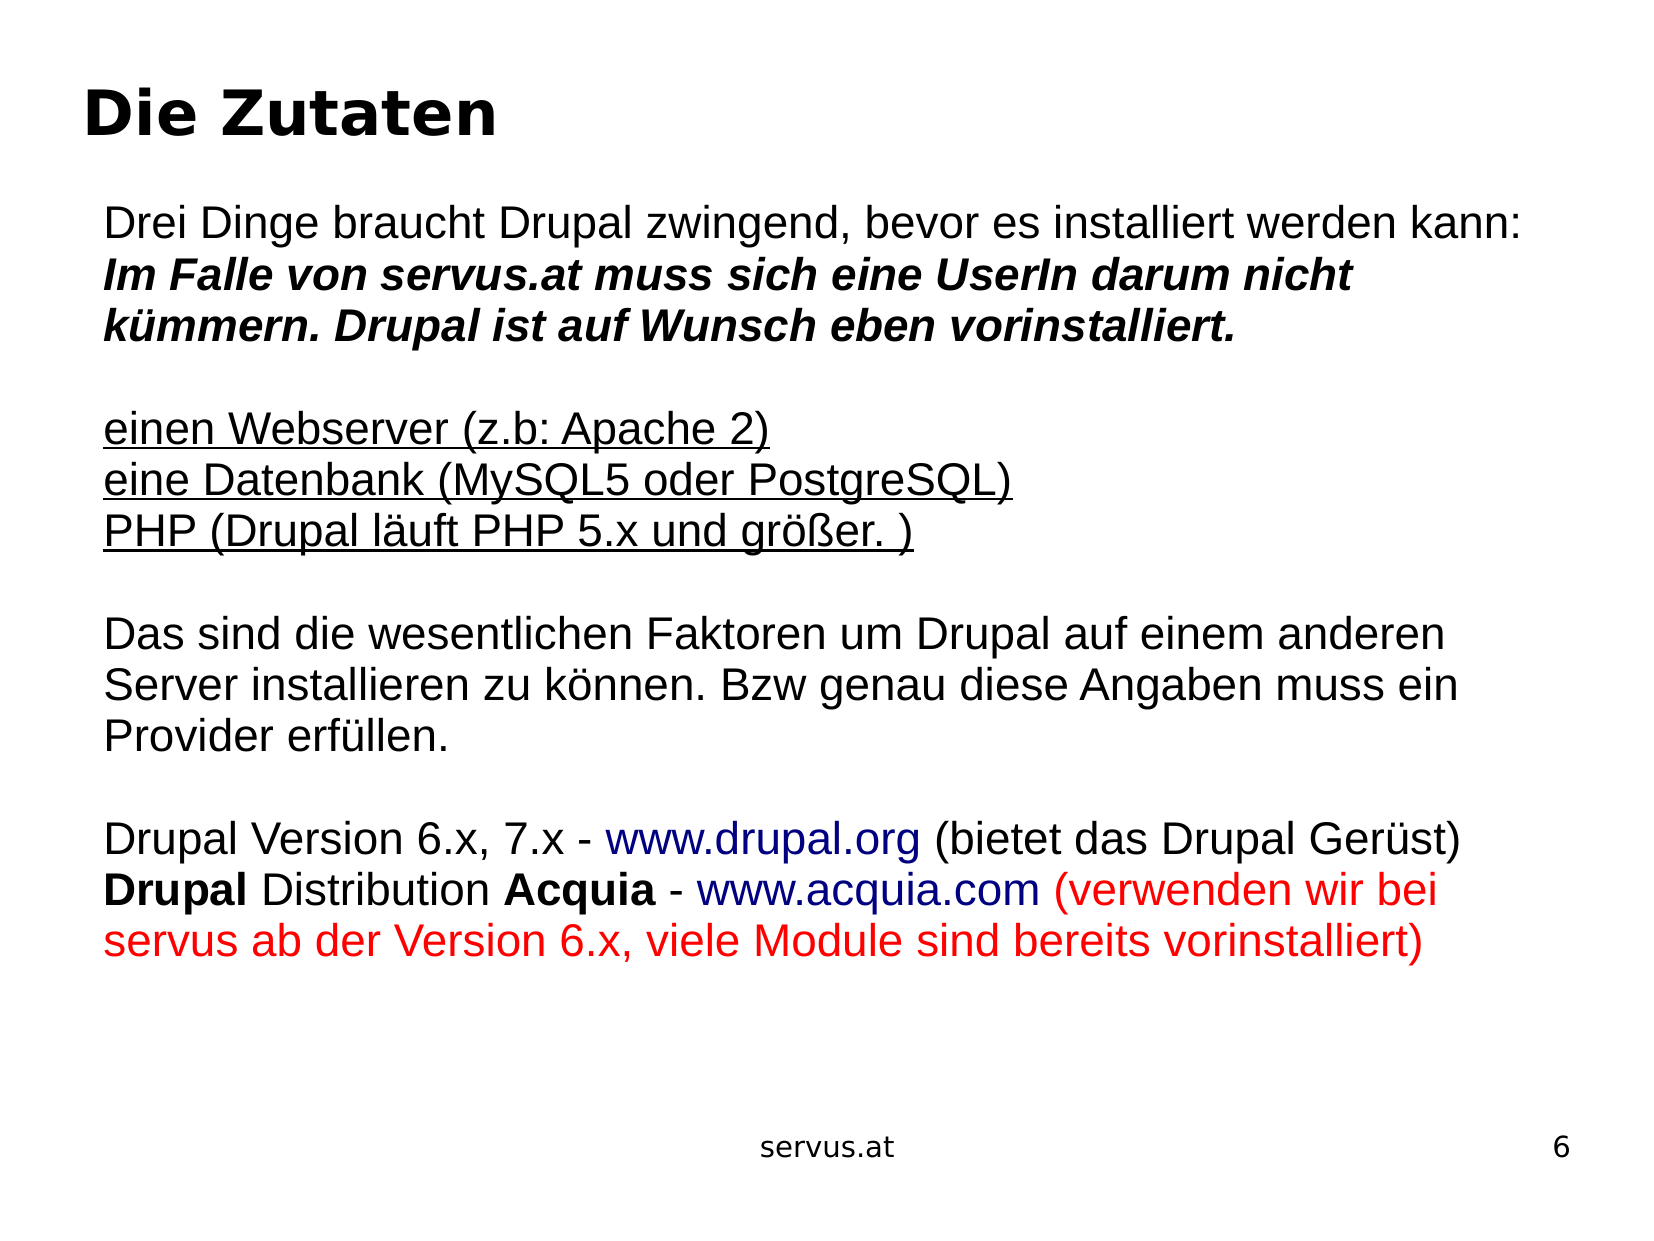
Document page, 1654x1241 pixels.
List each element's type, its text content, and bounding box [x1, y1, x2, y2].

title Die Zutaten [82, 49, 1571, 178]
text_box Drei Dinge braucht Drupal zwingend, bevor es installiert werden kann: Im Falle von servus.at muss sich eine UserIn darum nicht kümmern. Drupal ist auf Wunsch eben vorinstalliert. einen Webserver (z.b: Apache 2) eine Datenbank (MySQL5 oder PostgreSQL) PHP (Drupal läuft PHP 5.x und größer. ) Das sind die wesentlichen Faktoren um Drupal auf einem anderen Server installieren zu können. Bzw genau diese Angaben muss ein Provider erfüllen. Drupal Version 6.x, 7.x - www.drupal.org (bietet das Drupal Gerüst) Drupal Distribution Acquia - www.acquia.com (verwenden wir bei servus ab der Version 6.x, viele Module sind bereits vorinstalliert) [88, 190, 1565, 1241]
